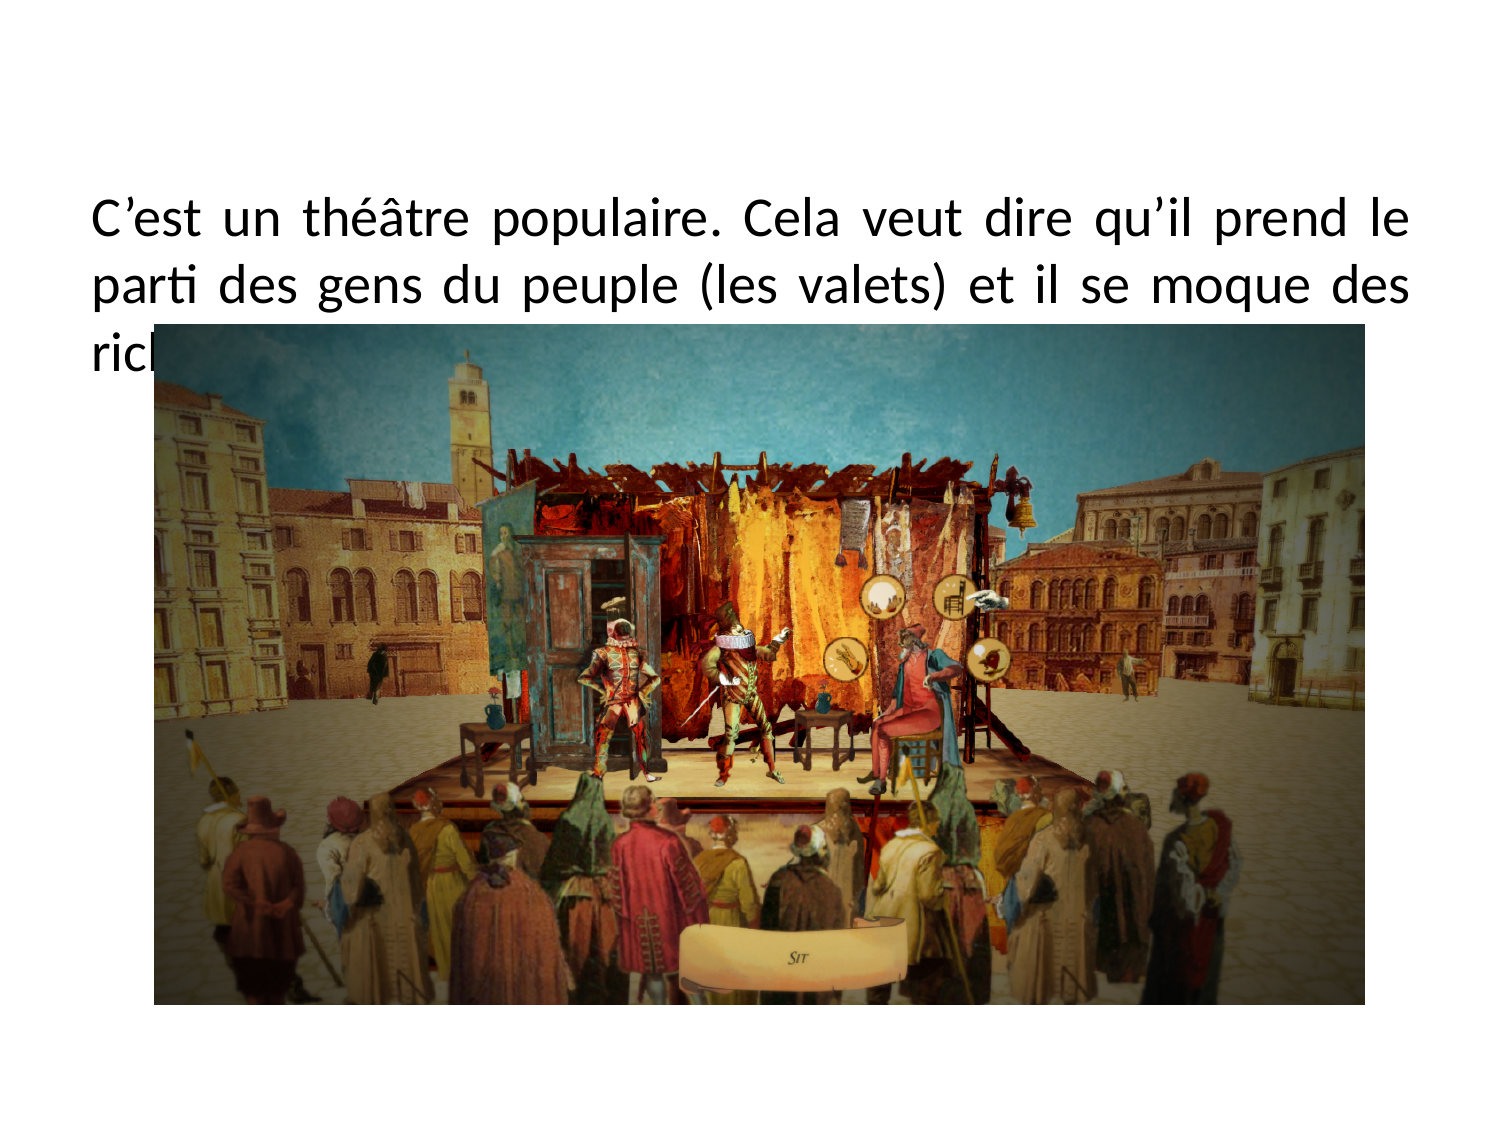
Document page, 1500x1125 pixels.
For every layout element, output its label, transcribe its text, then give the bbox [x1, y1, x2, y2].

picture [154, 324, 1365, 1005]
title C’est un théâtre populaire. Cela veut dire qu’il prend le parti des gens du peuple (les valets) et il se moque des riches. [76, 172, 1427, 361]
